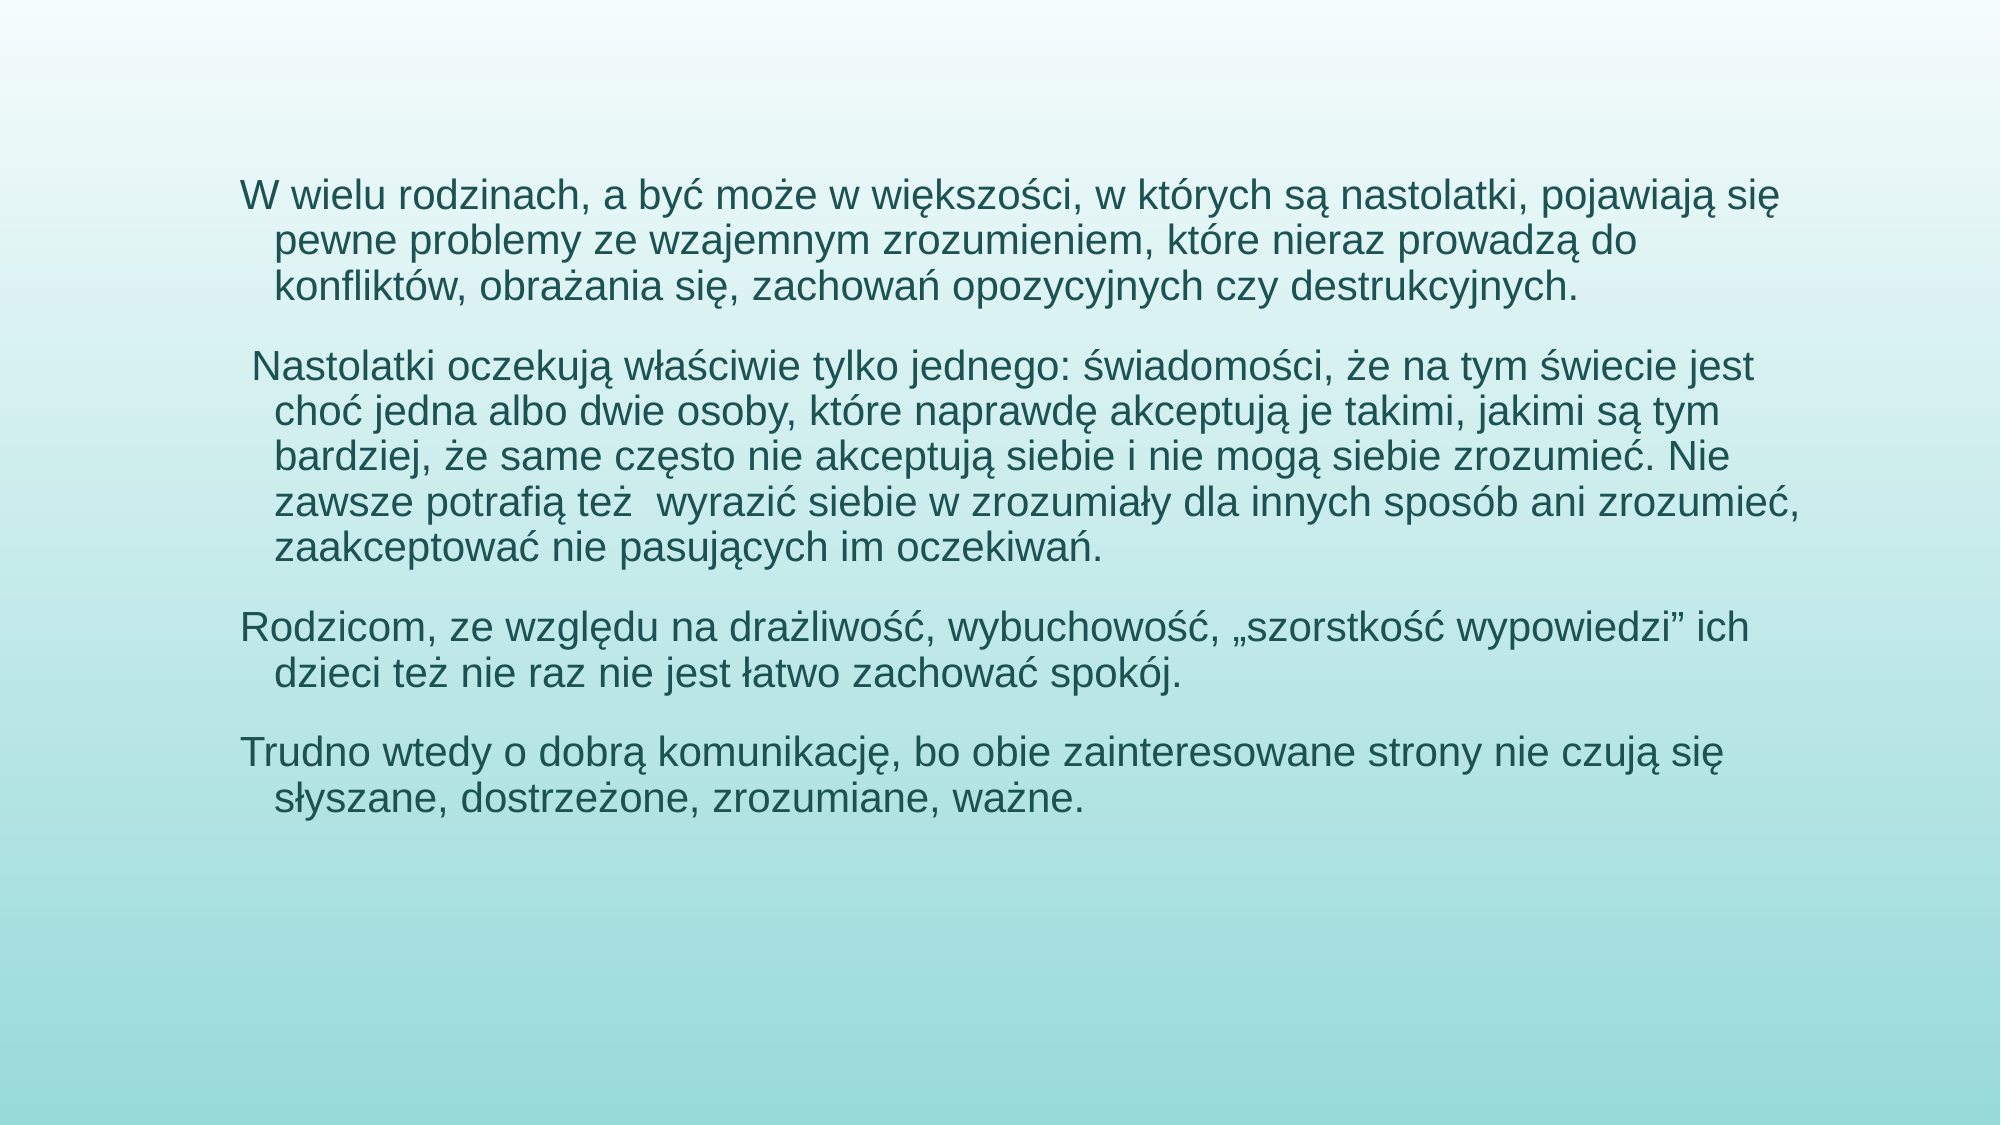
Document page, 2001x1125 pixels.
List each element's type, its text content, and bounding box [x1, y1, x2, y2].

list W wielu rodzinach, a być może w większości, w których są nastolatki, pojawiają się pewne problemy ze wzajemnym zrozumieniem, które nieraz prowadzą do konfliktów, obrażania się, zachowań opozycyjnych czy destrukcyjnych. Nastolatki oczekują właściwie tylko jednego: świadomości, że na tym świecie jest choć jedna albo dwie osoby, które naprawdę akceptują je takimi, jakimi są tym bardziej, że same często nie akceptują siebie i nie mogą siebie zrozumieć. Nie zawsze potrafią też wyrazić siebie w zrozumiały dla innych sposób ani zrozumieć, zaakceptować nie pasujących im oczekiwań. Rodzicom, ze względu na drażliwość, wybuchowość, „szorstkość wypowiedzi” ich dzieci też nie raz nie jest łatwo zachować spokój. Trudno wtedy o dobrą komunikację, bo obie zainteresowane strony nie czują się słyszane, dostrzeżone, zrozumiane, ważne. [177, 165, 1821, 841]
